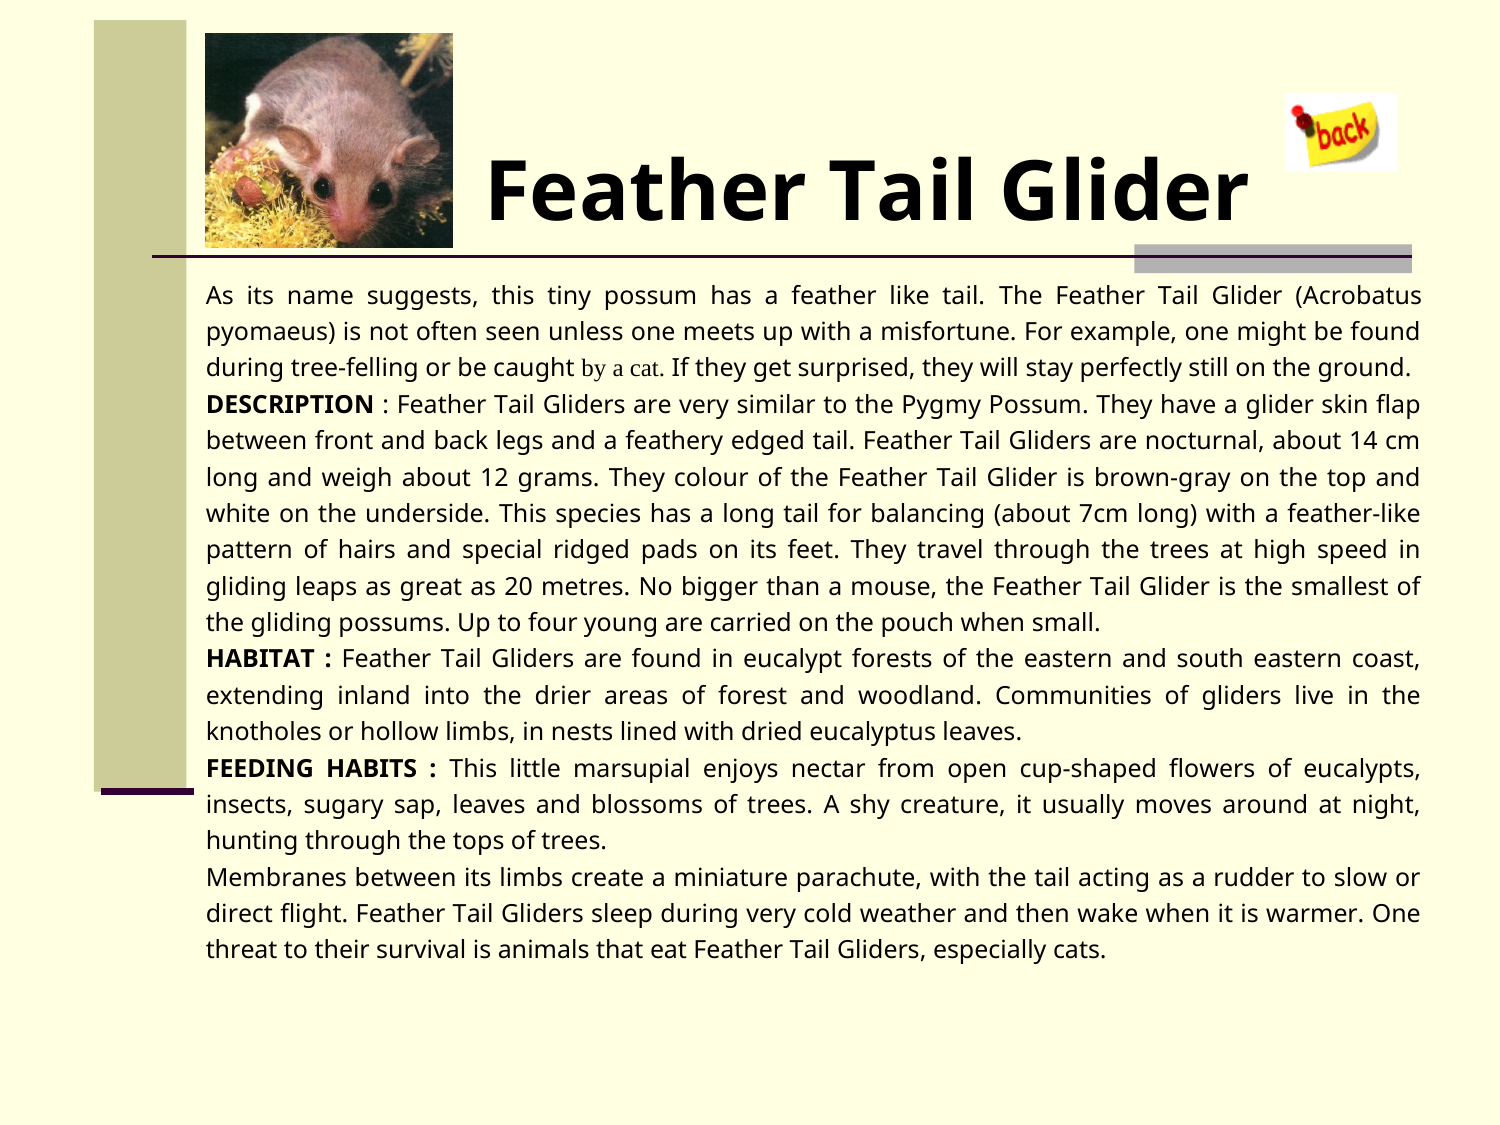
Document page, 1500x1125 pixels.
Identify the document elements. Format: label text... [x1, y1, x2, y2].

picture [1285, 94, 1398, 171]
text_box As its name suggests, this tiny possum has a feather like tail. The Feather Tail Glider (Acrobatus pyomaeus) is not often seen unless one meets up with a misfortune. For example, one might be found during tree-felling or be caught by a cat. If they get surprised, they will stay perfectly still on the ground. DESCRIPTION : Feather Tail Gliders are very similar to the Pygmy Possum. They have a glider skin flap between front and back legs and a feathery edged tail. Feather Tail Gliders are nocturnal, about 14 cm long and weigh about 12 grams. They colour of the Feather Tail Glider is brown-gray on the top and white on the underside. This species has a long tail for balancing (about 7cm long) with a feather-like pattern of hairs and special ridged pads on its feet. They travel through the trees at high speed in gliding leaps as great as 20 metres. No bigger than a mouse, the Feather Tail Glider is the smallest of the gliding possums. Up to four young are carried on the pouch when small. HABITAT : Feather Tail Gliders are found in eucalypt forests of the eastern and south eastern coast, extending inland into the drier areas of forest and woodland. Communities of gliders live in the knotholes or hollow limbs, in nests lined with dried eucalyptus leaves. FEEDING HABITS : This little marsupial enjoys nectar from open cup-shaped flowers of eucalypts, insects, sugary sap, leaves and blossoms of trees. A shy creature, it usually moves around at night, hunting through the tops of trees. Membranes between its limbs create a miniature parachute, with the tail acting as a rudder to slow or direct flight. Feather Tail Gliders sleep during very cold weather and then wake when it is warmer. One threat to their survival is animals that eat Feather Tail Gliders, especially cats. [205, 275, 1423, 1105]
picture [205, 33, 453, 248]
text_box Feather Tail Glider [484, 123, 1338, 240]
